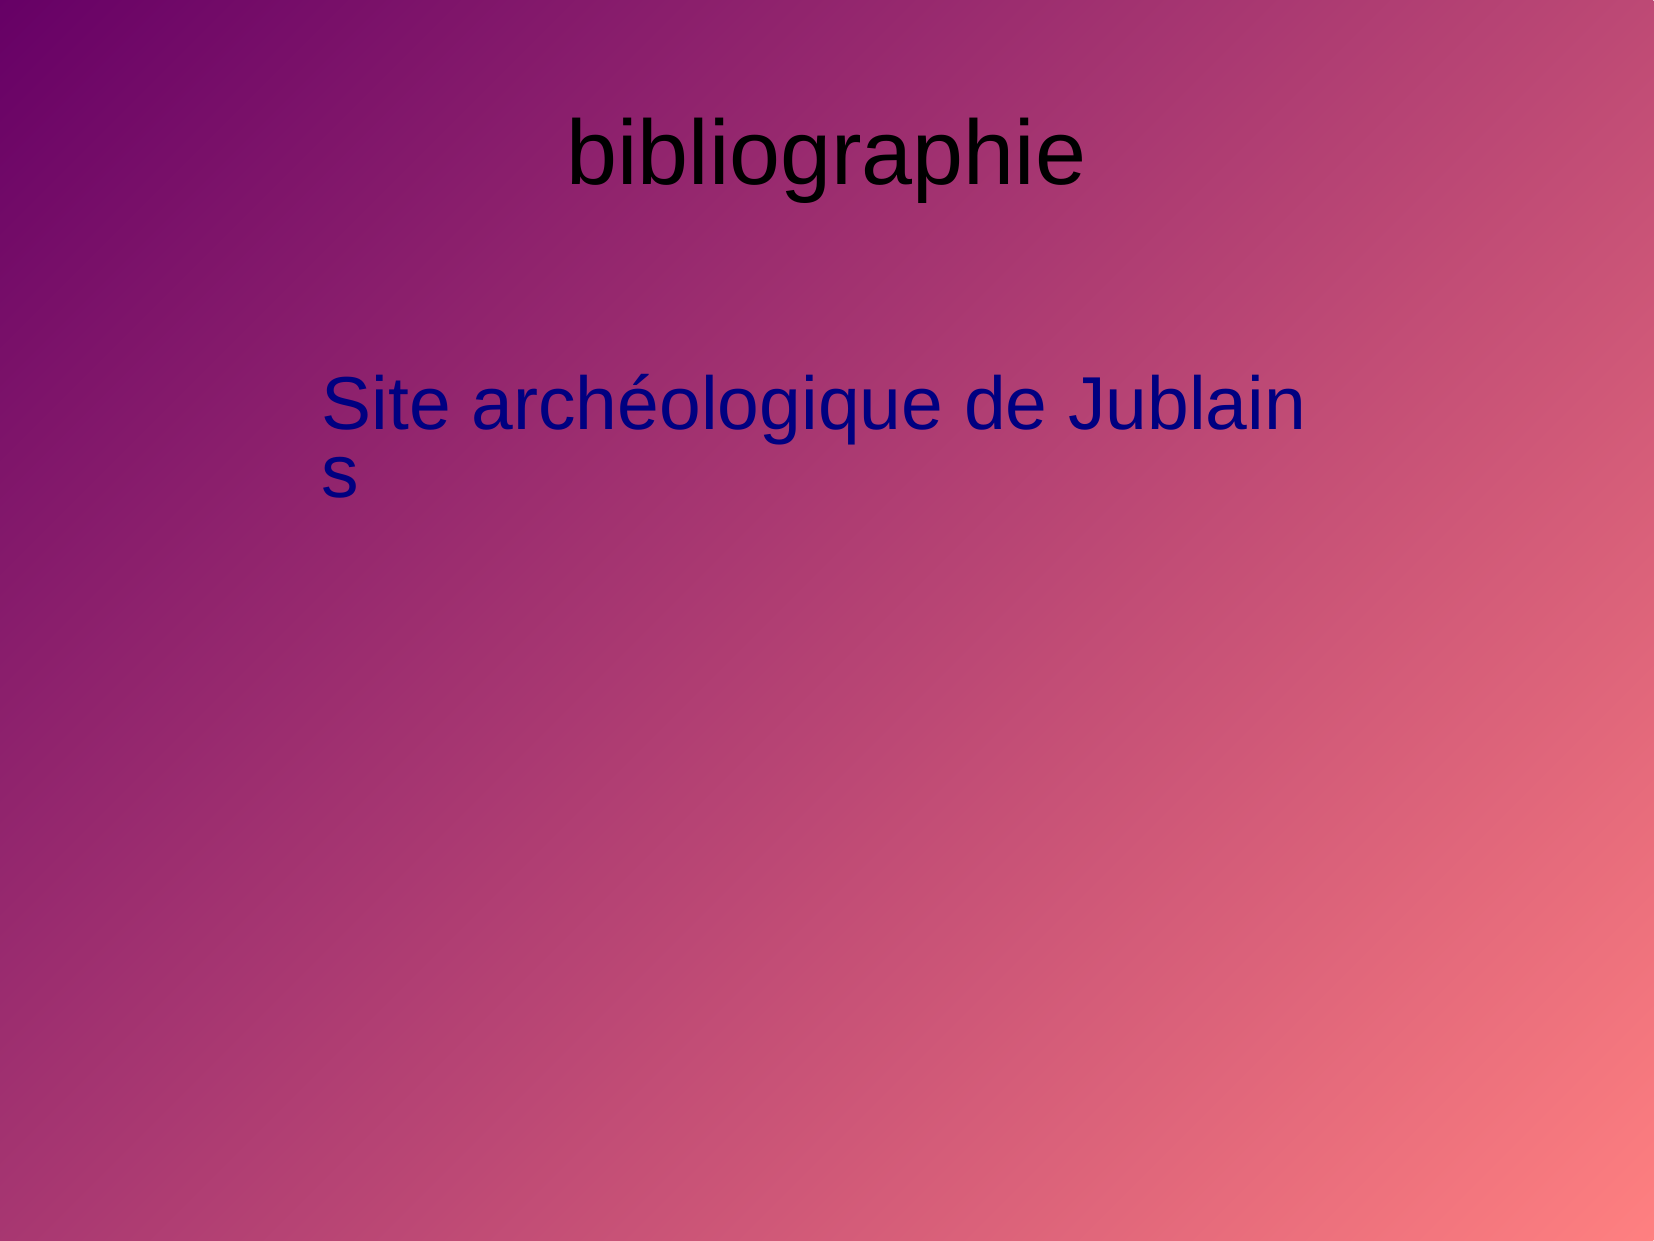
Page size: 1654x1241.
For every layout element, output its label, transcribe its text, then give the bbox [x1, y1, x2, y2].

title bibliographie [82, 49, 1571, 257]
text_box Site archéologique de Jublains [307, 354, 1359, 461]
